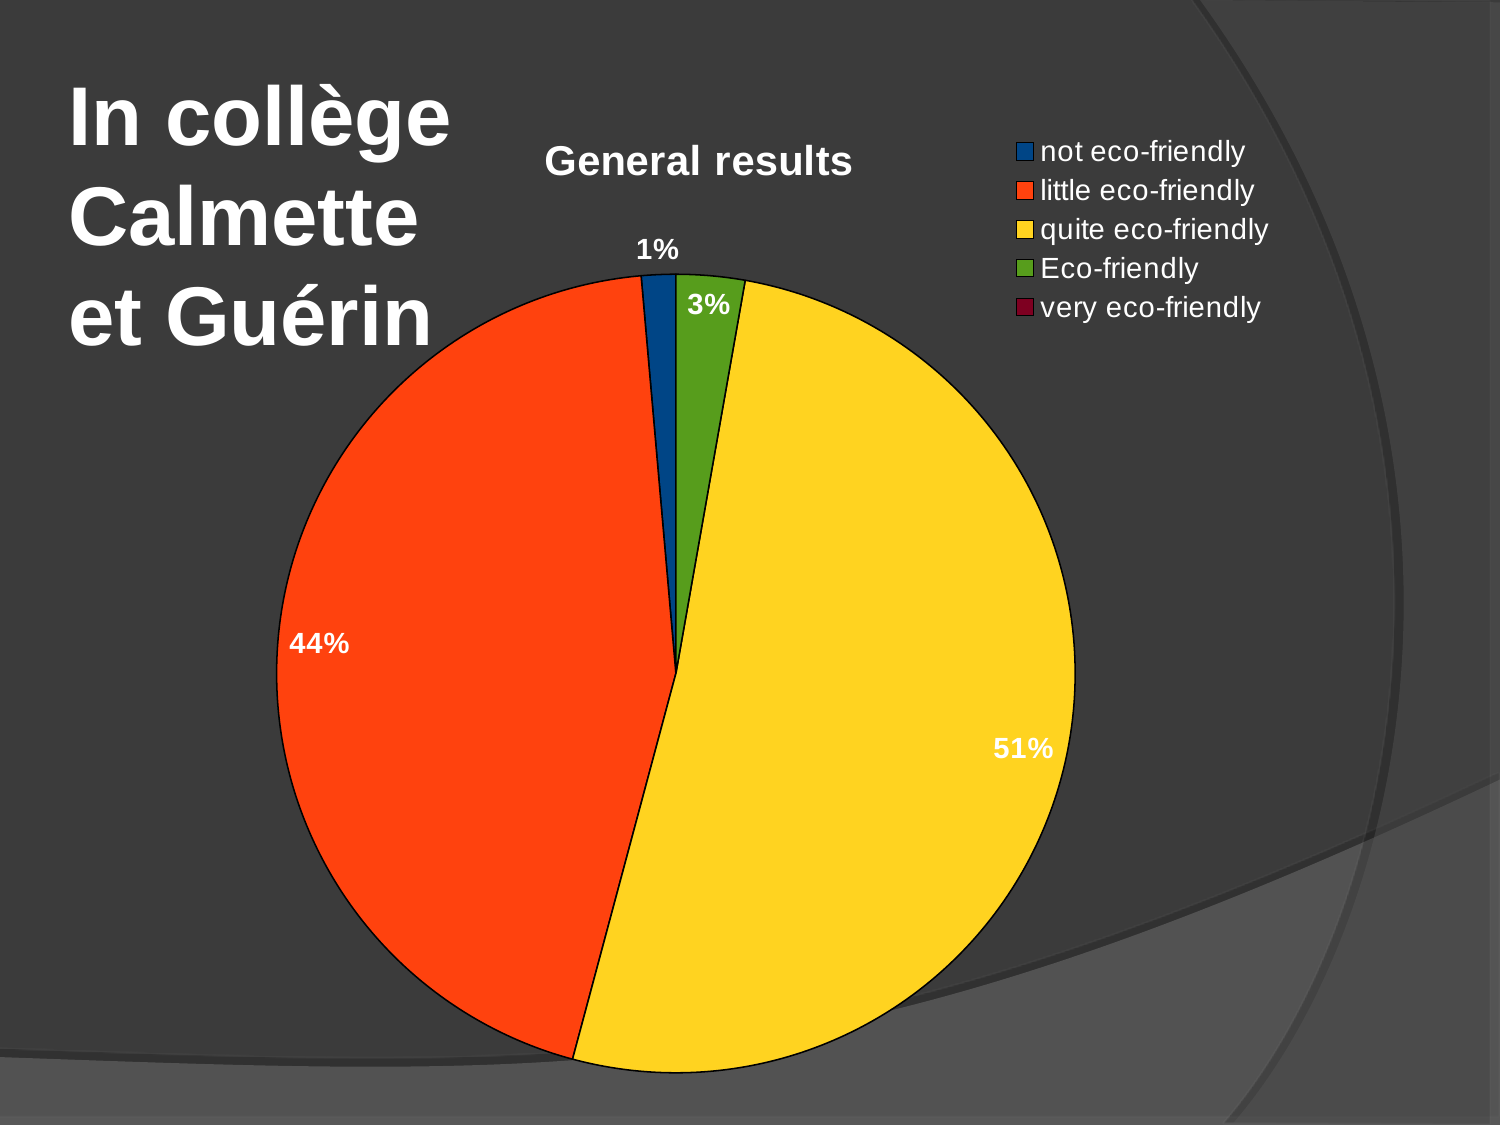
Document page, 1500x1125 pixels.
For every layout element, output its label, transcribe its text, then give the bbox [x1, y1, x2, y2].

chart [88, 101, 1459, 1125]
text_box In collège Calmette et Guérin [53, 55, 1034, 370]
